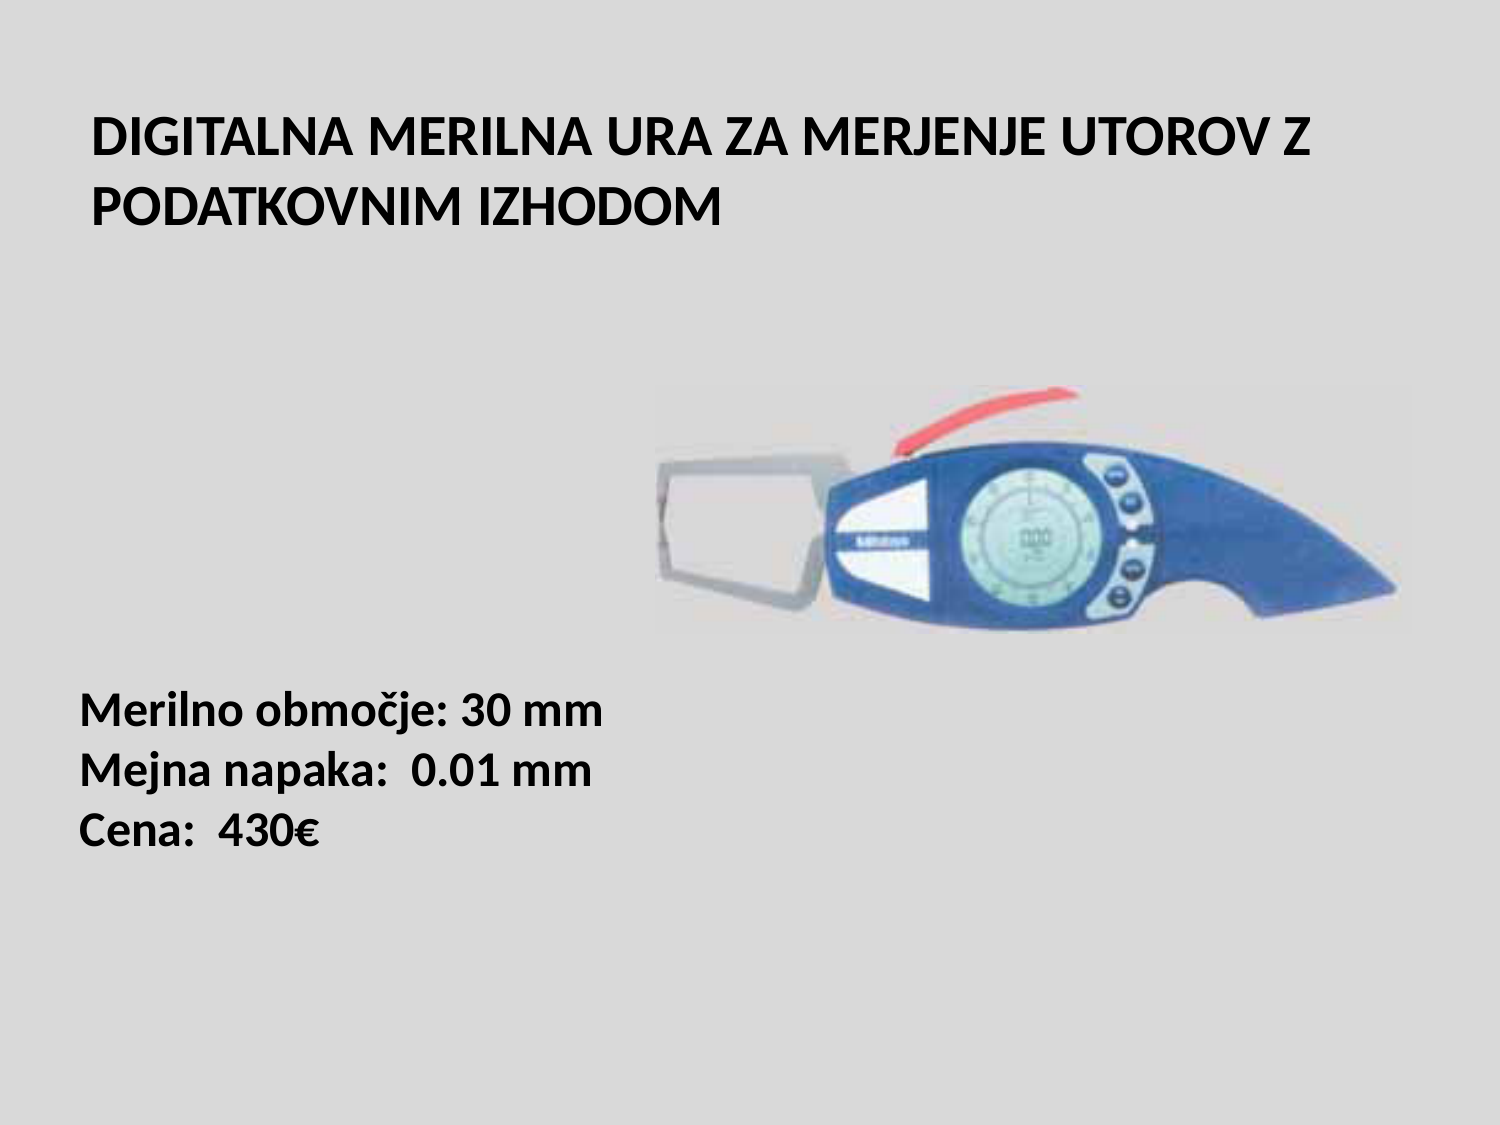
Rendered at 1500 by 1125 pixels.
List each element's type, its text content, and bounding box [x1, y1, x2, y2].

text_box Merilno območje: 30 mm Mejna napaka: 0.01 mm Cena: 430€ [64, 668, 715, 864]
text_box DIGITALNA MERILNA URA ZA MERJENJE UTOROV Z PODATKOVNIM IZHODOM [76, 90, 1353, 245]
picture [655, 385, 1412, 634]
